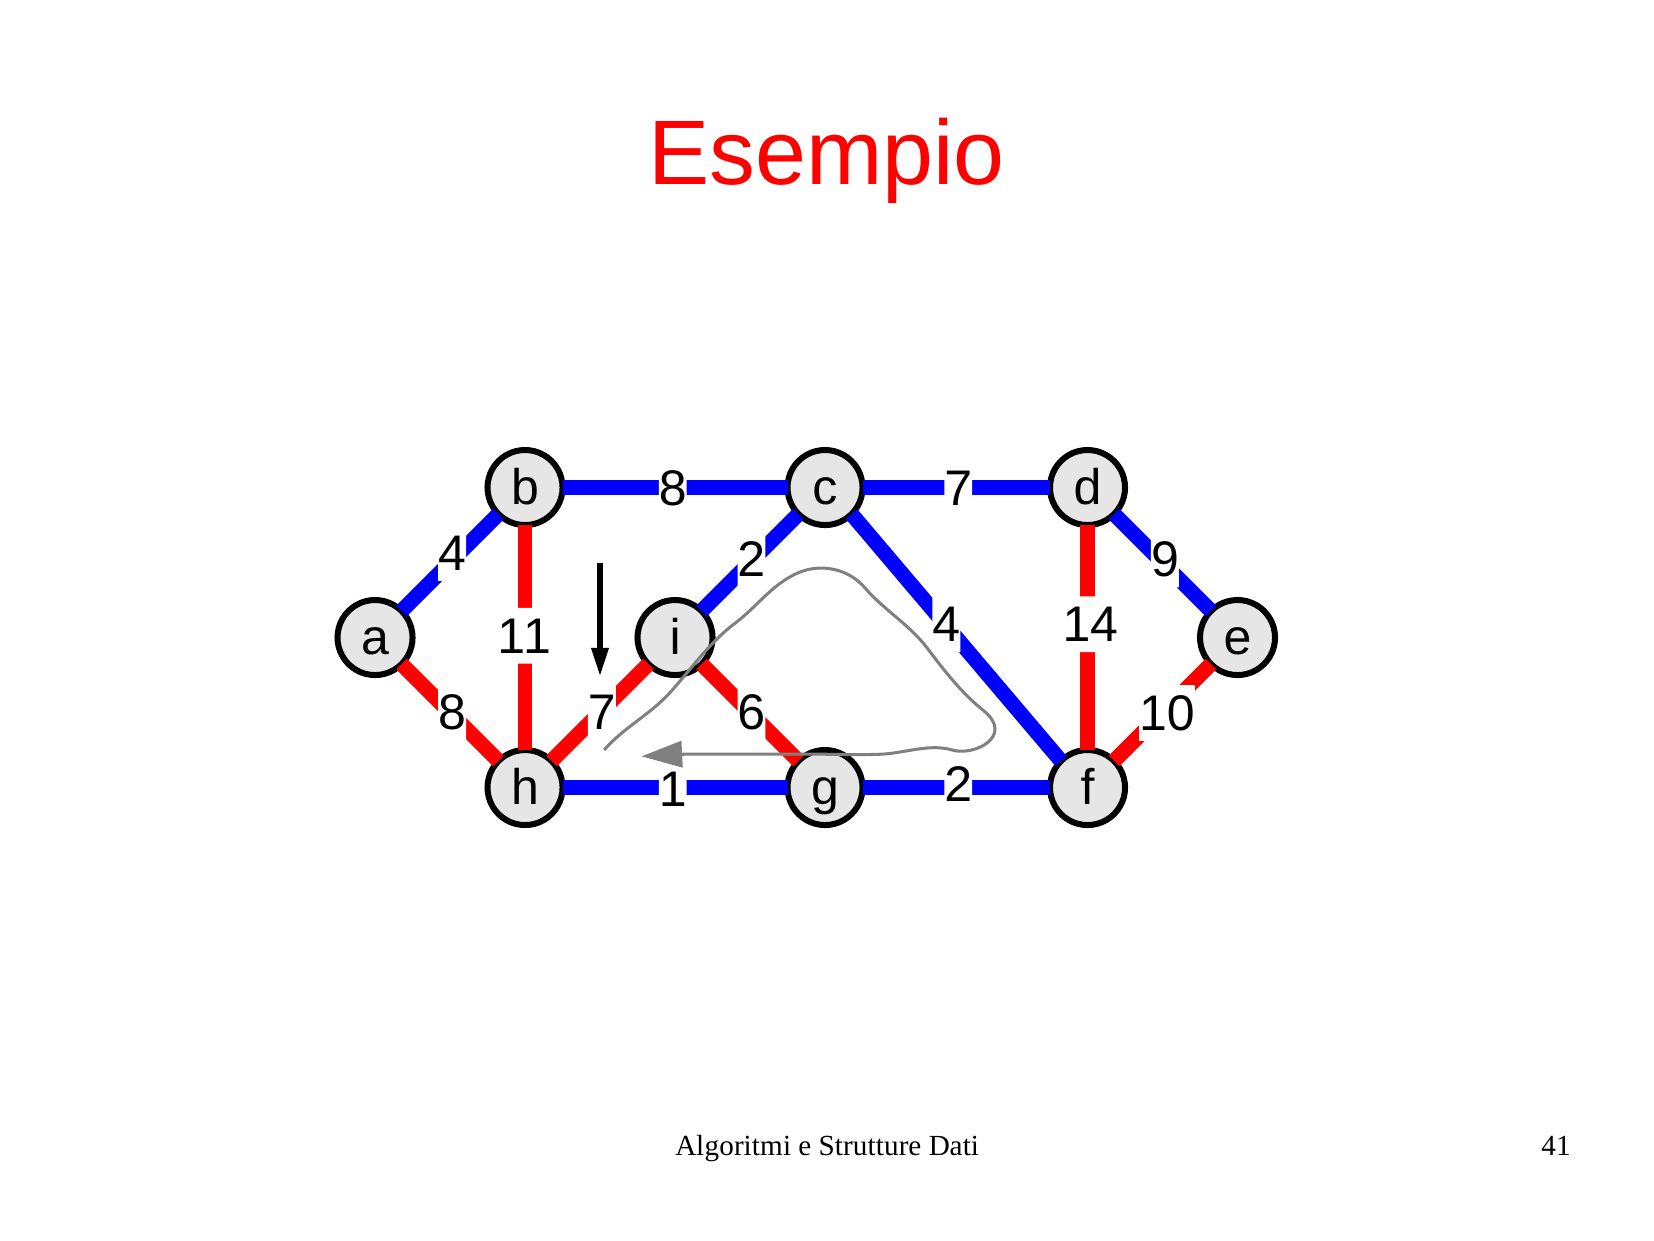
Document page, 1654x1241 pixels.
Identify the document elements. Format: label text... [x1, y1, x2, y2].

text_box i [637, 600, 713, 676]
text_box 11 [497, 607, 557, 664]
text_box 1 [658, 761, 687, 818]
text_box 6 [737, 684, 766, 741]
text_box g [788, 756, 863, 826]
text_box h [487, 750, 563, 826]
text_box f [1050, 750, 1126, 826]
title Esempio [82, 49, 1571, 257]
text_box 8 [658, 460, 687, 516]
text_box c [788, 450, 863, 526]
text_box 8 [438, 684, 467, 741]
text_box b [487, 450, 563, 525]
text_box 7 [944, 460, 973, 517]
text_box a [337, 600, 413, 676]
text_box 4 [932, 596, 961, 653]
text_box 4 [438, 525, 467, 581]
text_box 7 [587, 684, 616, 741]
text_box 10 [1139, 685, 1195, 741]
text_box 14 [1062, 596, 1119, 653]
text_box 2 [737, 531, 766, 588]
text_box i [691, 648, 712, 672]
text_box 2 [944, 756, 973, 812]
text_box 9 [1150, 531, 1179, 588]
text_box d [1050, 450, 1126, 525]
text_box e [1200, 600, 1276, 676]
